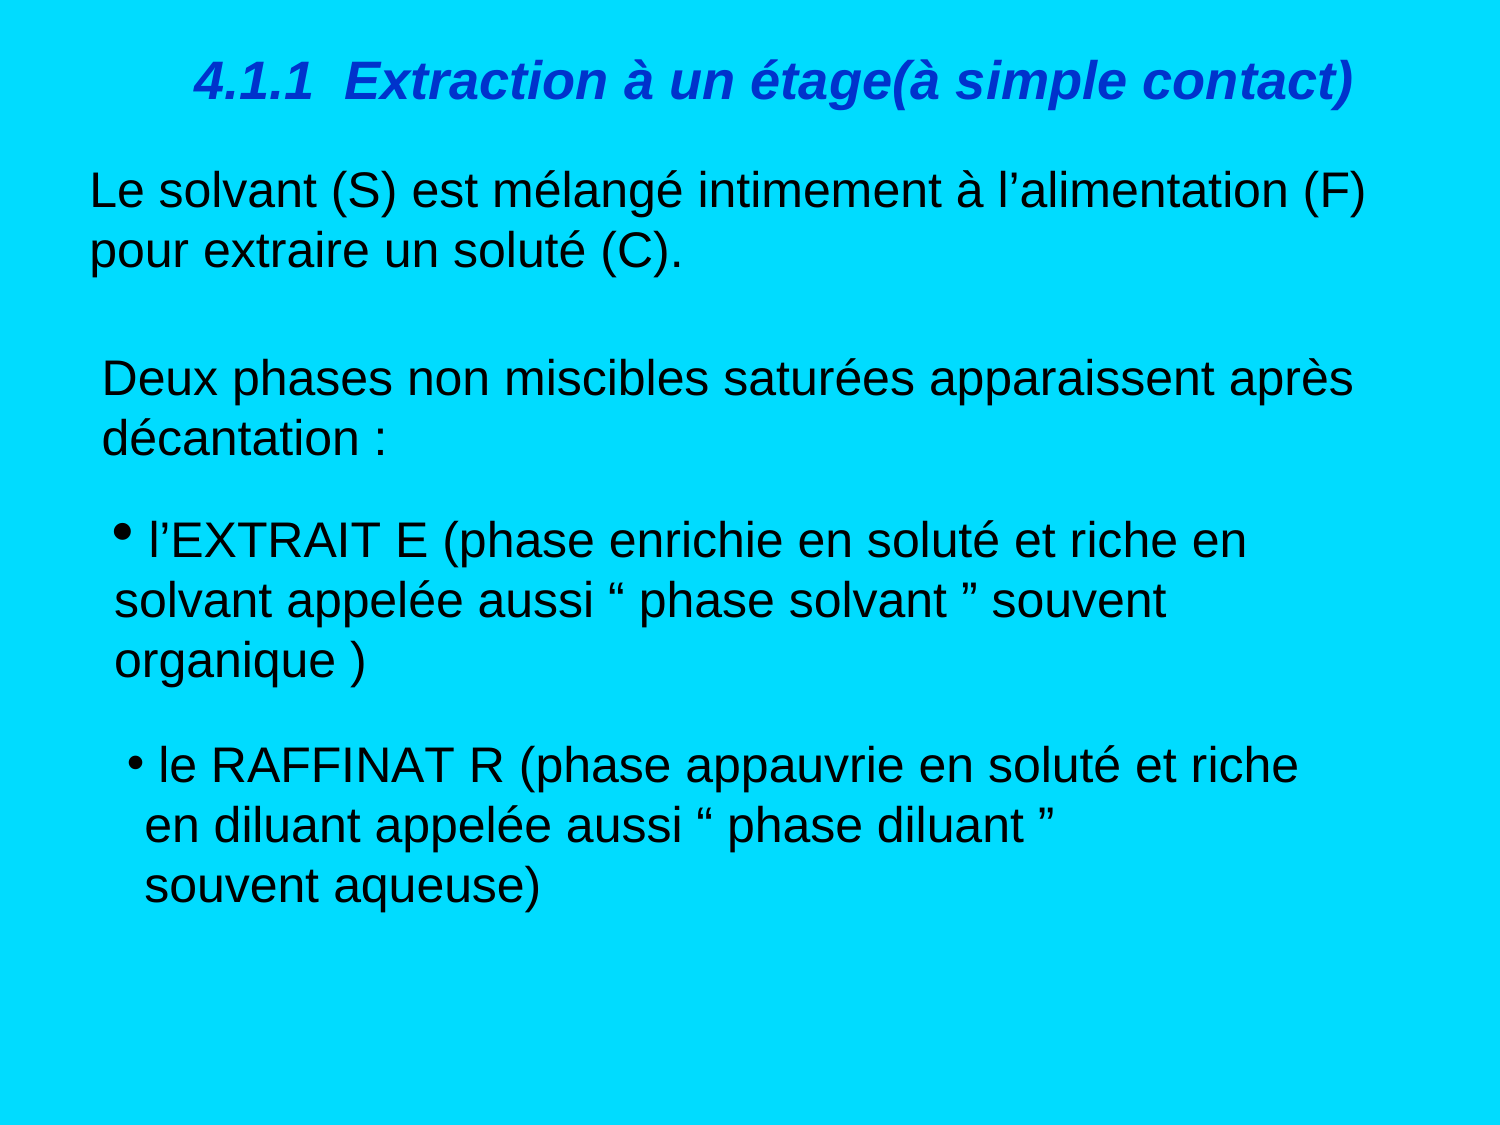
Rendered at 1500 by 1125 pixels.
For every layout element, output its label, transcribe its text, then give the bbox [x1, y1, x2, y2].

text_box Le solvant (S) est mélangé intimement à l’alimentation (F) pour extraire un soluté (C). [74, 149, 1413, 286]
text_box Deux phases non miscibles saturées apparaissent après décantation : [86, 337, 1388, 473]
text_box 4.1.1 Extraction à un étage(à simple contact)‏ [29, 37, 1438, 118]
text_box le RAFFINAT R (phase appauvrie en soluté et riche en diluant appelée aussi “ phase diluant ” souvent aqueuse)‏ [112, 724, 1418, 921]
text_box l’EXTRAIT E (phase enrichie en soluté et riche en solvant appelée aussi “ phase solvant ” souvent organique )‏ [99, 499, 1388, 696]
